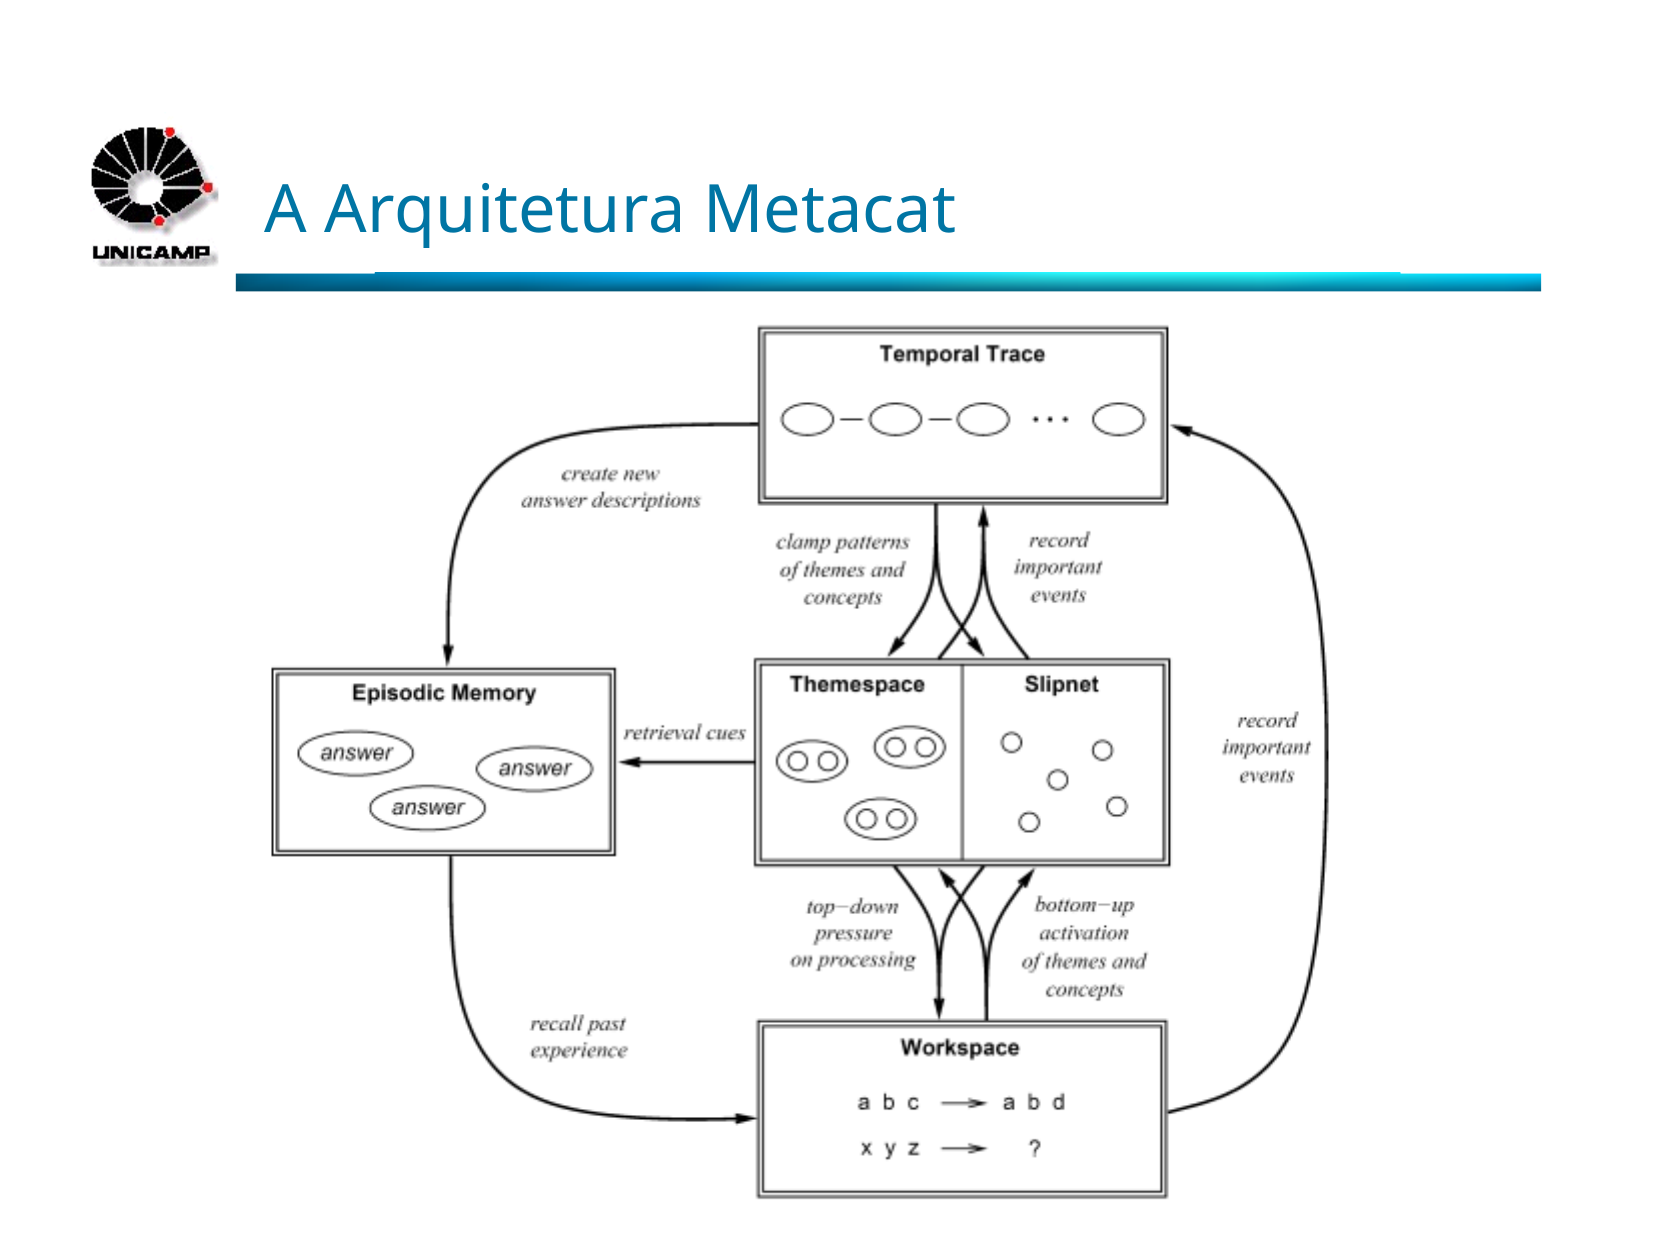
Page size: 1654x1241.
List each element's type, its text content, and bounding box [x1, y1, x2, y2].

title A Arquitetura Metacat [264, 57, 1534, 250]
picture [125, 272, 1654, 295]
picture [236, 304, 1359, 1221]
